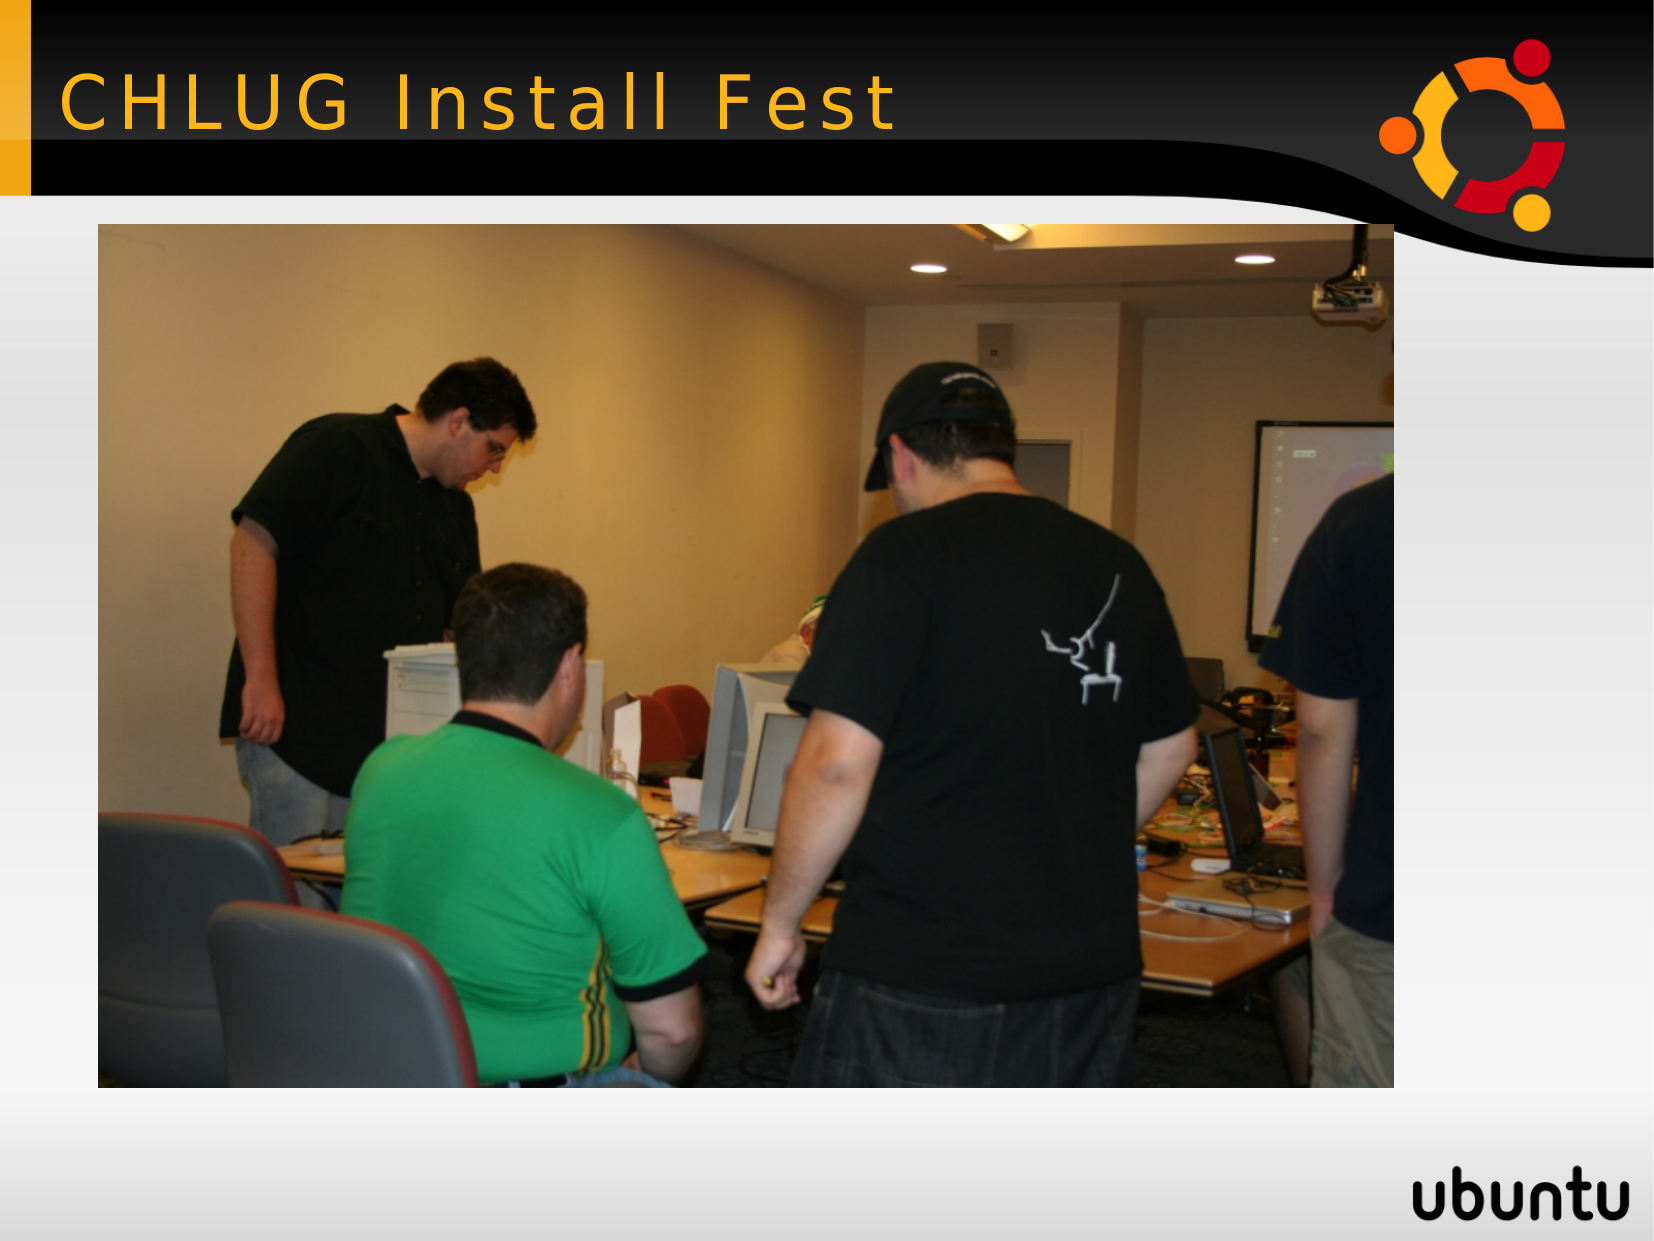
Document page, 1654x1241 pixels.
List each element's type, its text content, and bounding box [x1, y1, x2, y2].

picture [0, 0, 1654, 1241]
title CHLUG Install Fest [59, 36, 1270, 171]
